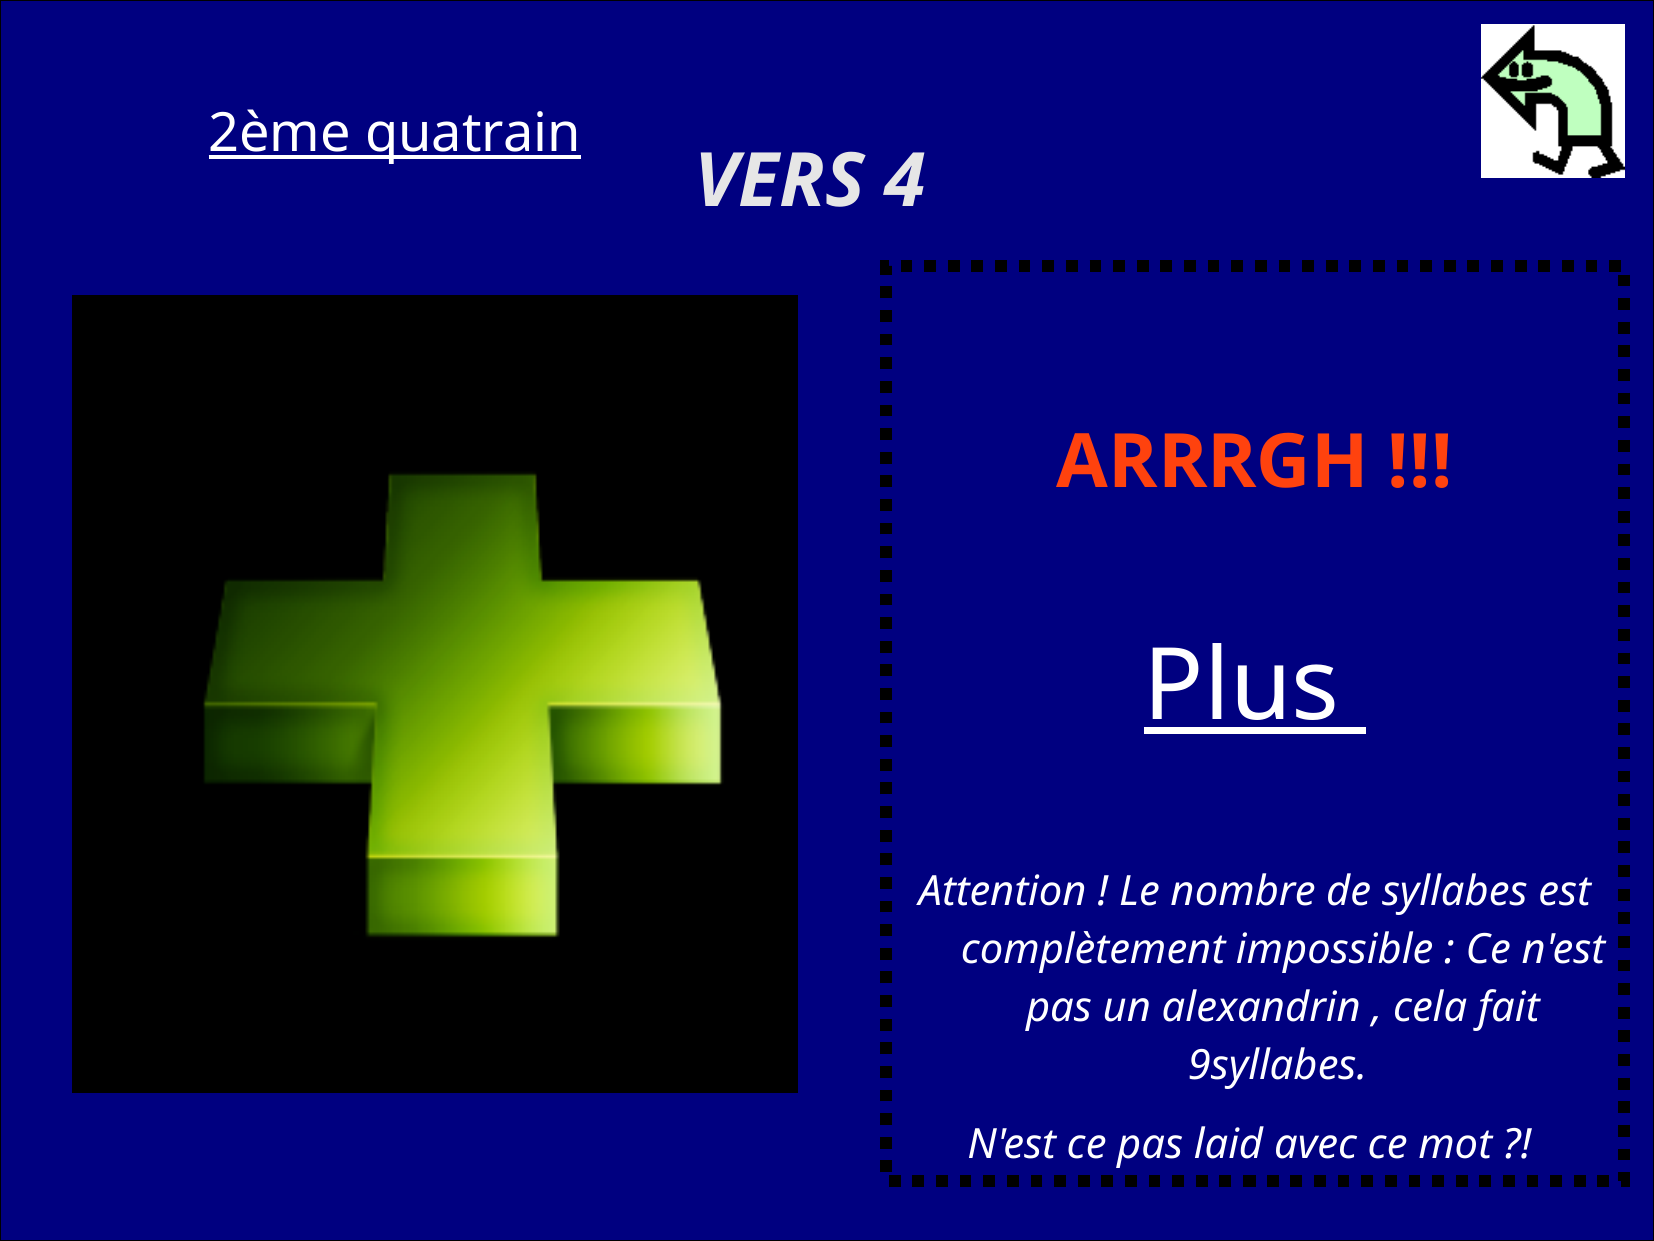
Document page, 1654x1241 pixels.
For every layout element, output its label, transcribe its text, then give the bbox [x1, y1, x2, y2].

text_box VERS 4 [649, 75, 971, 178]
picture [1481, 24, 1625, 178]
list ARRRGH !!! Plus Attention ! Le nombre de syllabes est complètement impossible : Ce n'est pas un alexandrin , cela fait 9syllabes. N'est ce pas laid avec ce mot ?! [885, 265, 1625, 1182]
text_box [0, 0, 1654, 1241]
text_box 2ème quatrain [140, 85, 649, 178]
picture [72, 295, 798, 1093]
